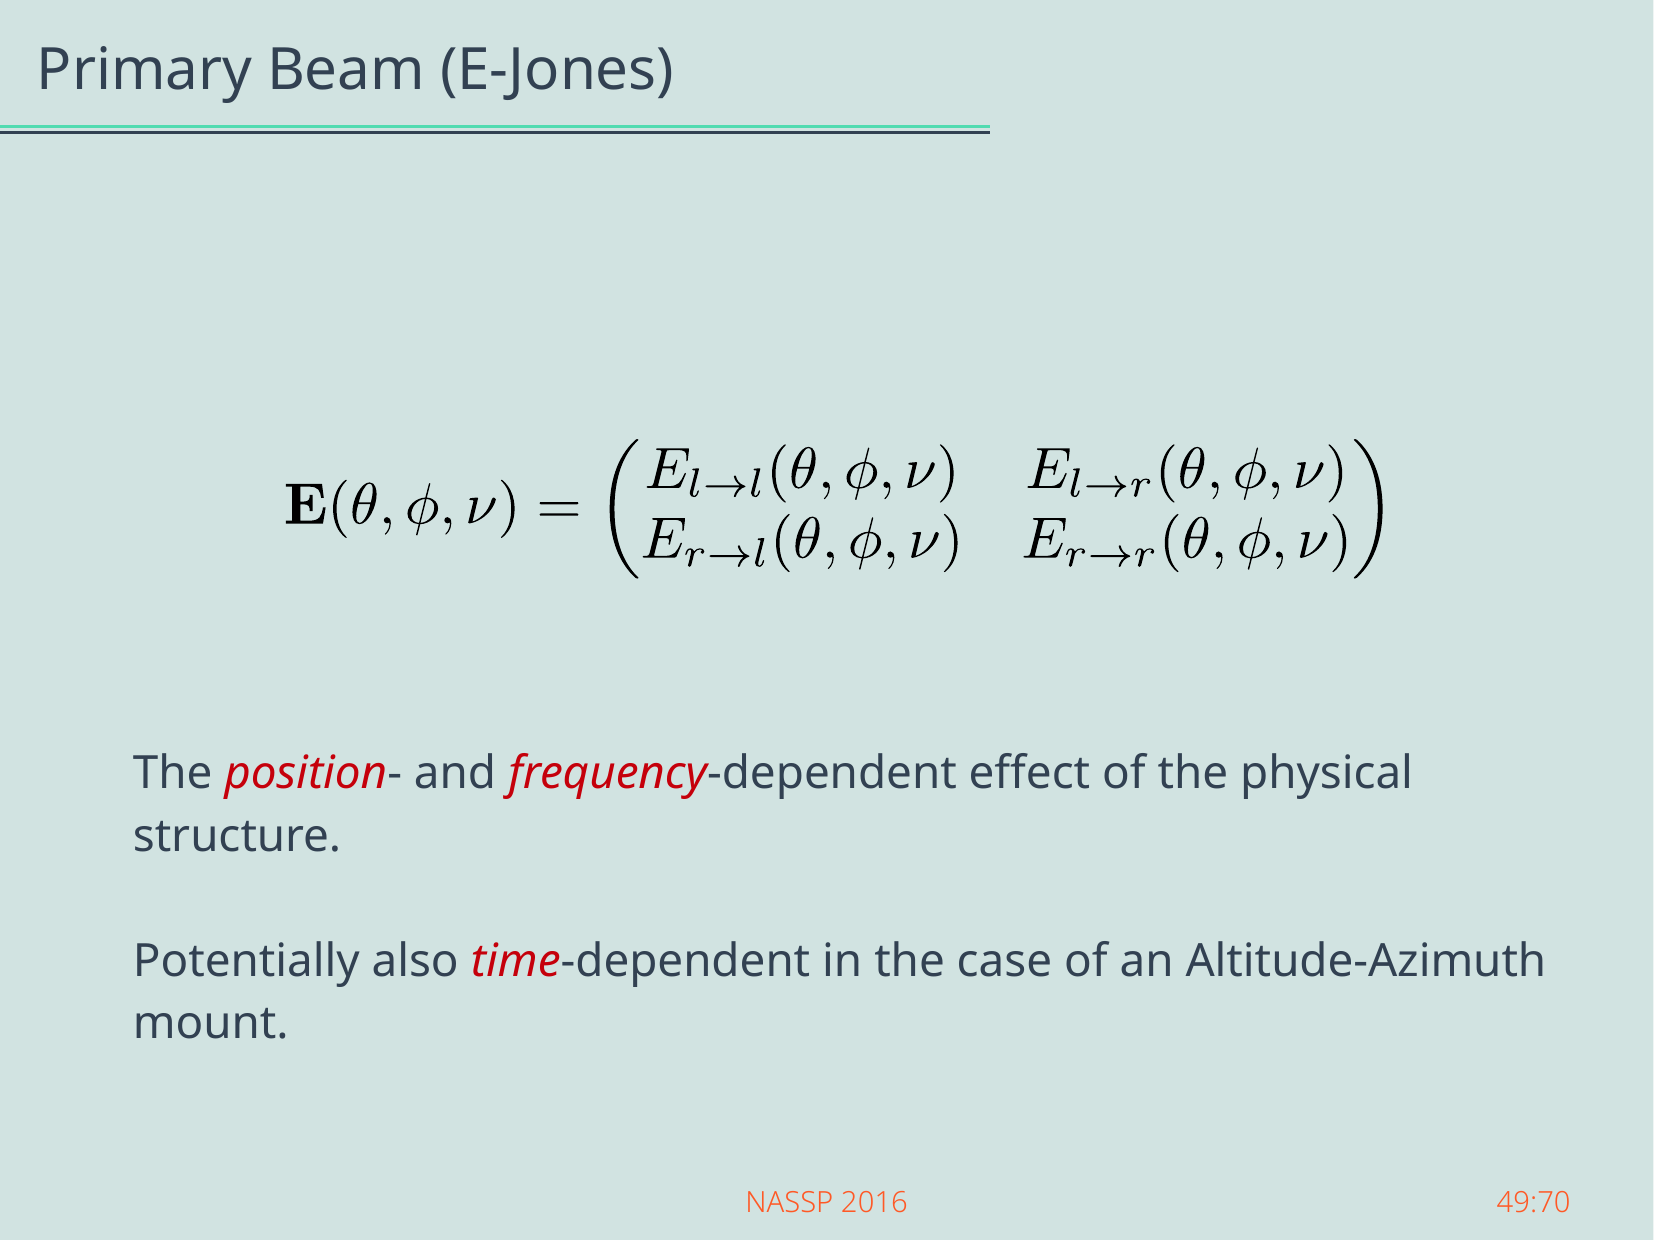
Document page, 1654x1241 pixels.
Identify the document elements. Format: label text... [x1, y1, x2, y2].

text_box The position- and frequency-dependent effect of the physical structure. Potentially also time-dependent in the case of an Altitude-Azimuth mount. [118, 732, 1583, 913]
text_box [283, 439, 1395, 579]
text_box Primary Beam (E-Jones) [22, 19, 1062, 105]
